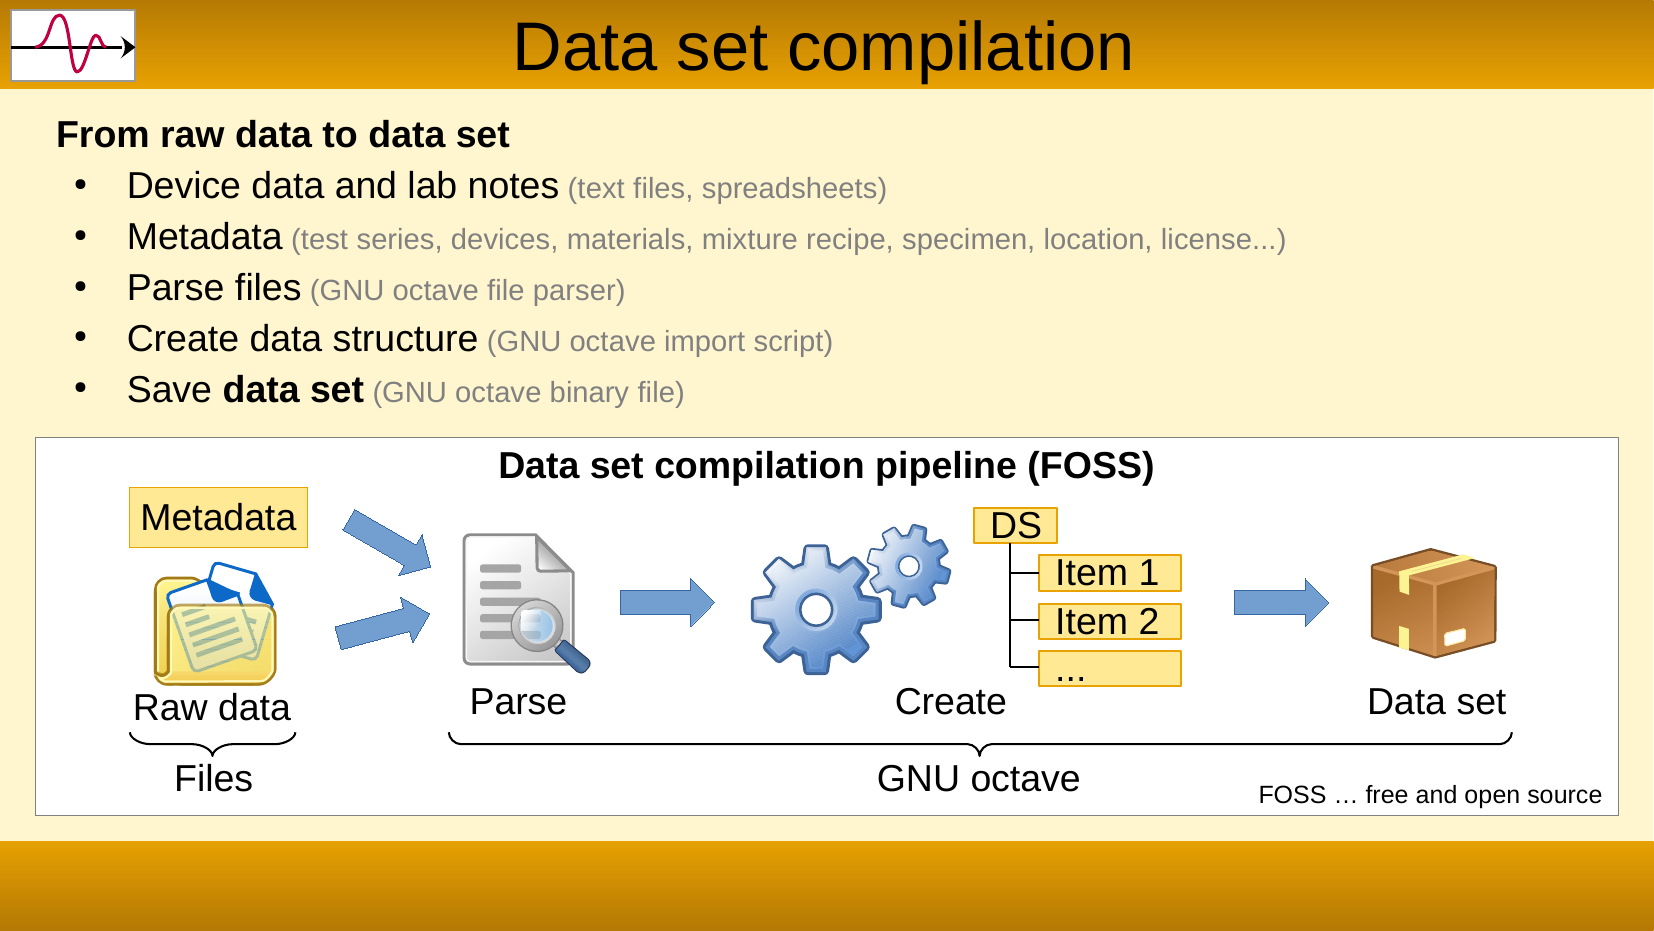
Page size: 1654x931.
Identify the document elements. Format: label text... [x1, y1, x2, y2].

text_box [73, 49, 86, 69]
picture [133, 548, 301, 679]
text_box [44, 18, 68, 46]
text_box GNU octave [862, 750, 1096, 807]
text_box ... [1039, 651, 1182, 687]
text_box [335, 597, 430, 650]
picture [434, 515, 603, 683]
text_box Data set compilation pipeline (FOSS) [35, 437, 1619, 816]
text_box DS [974, 507, 1058, 544]
picture [1340, 522, 1518, 671]
text_box From raw data to data set Device data and lab notes (text files, spreadsheets) Metadata (test series, devices, materials, mixture recipe, specimen, location, license...) Parse files (GNU octave file parser) Create data structure (GNU octave import script) Save data set (GNU octave binary file) [41, 106, 1613, 418]
text_box [620, 578, 715, 627]
text_box Parse [454, 673, 583, 731]
picture [732, 492, 983, 693]
text_box Raw data [118, 679, 306, 737]
text_box FOSS … free and open source [1243, 773, 1619, 817]
text_box Item 1 [1039, 555, 1182, 591]
title Data set compilation [33, 7, 1615, 85]
text_box Files [159, 750, 269, 807]
text_box Data set [1352, 673, 1522, 731]
text_box Metadata [129, 487, 308, 548]
text_box [342, 509, 431, 576]
text_box [92, 38, 101, 46]
text_box Item 2 [1039, 603, 1182, 640]
text_box [10, 9, 136, 81]
text_box [1234, 578, 1329, 627]
text_box Create [879, 673, 1022, 731]
